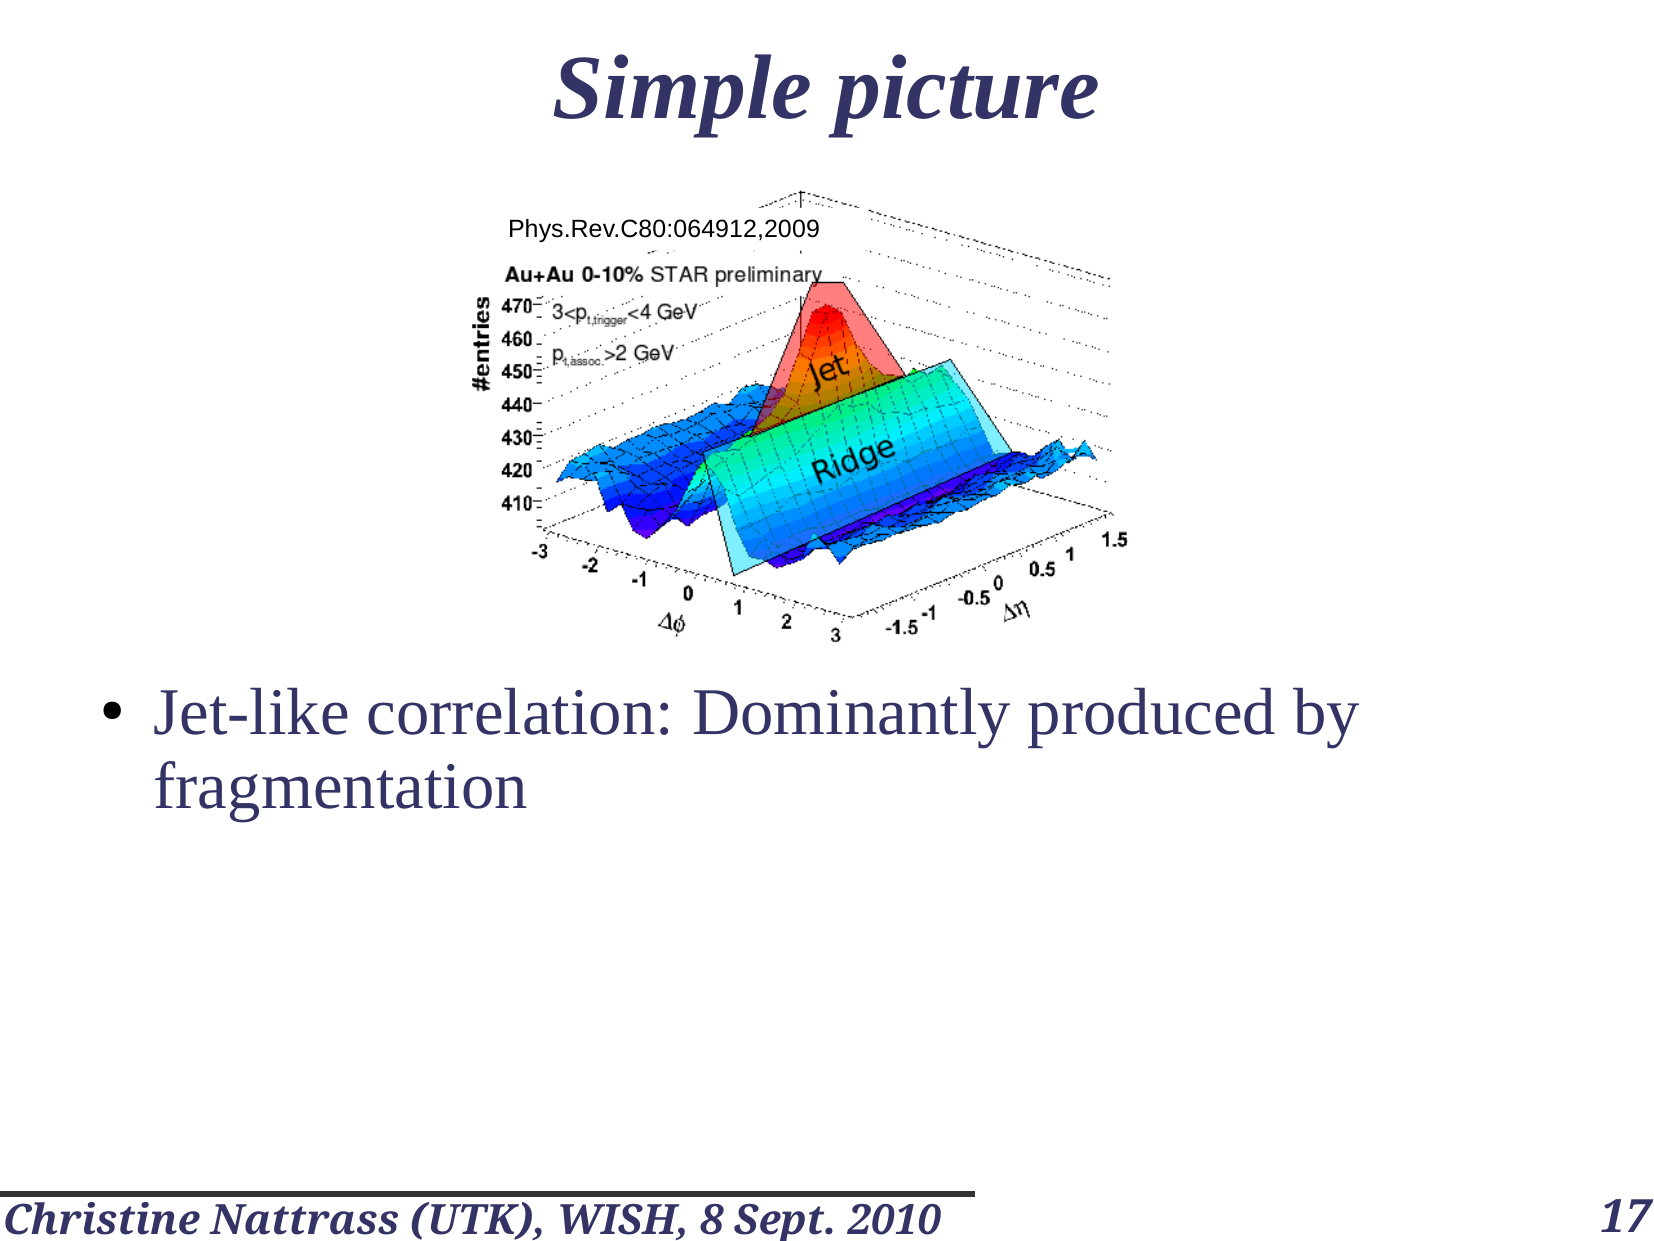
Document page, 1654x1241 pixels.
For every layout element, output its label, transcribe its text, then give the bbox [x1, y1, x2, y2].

list Jet-like correlation: Dominantly produced by fragmentation [82, 675, 1613, 1135]
title Simple picture [82, 0, 1571, 192]
text_box Phys.Rev.C80:064912,2009 [493, 207, 869, 251]
picture [471, 138, 1185, 674]
